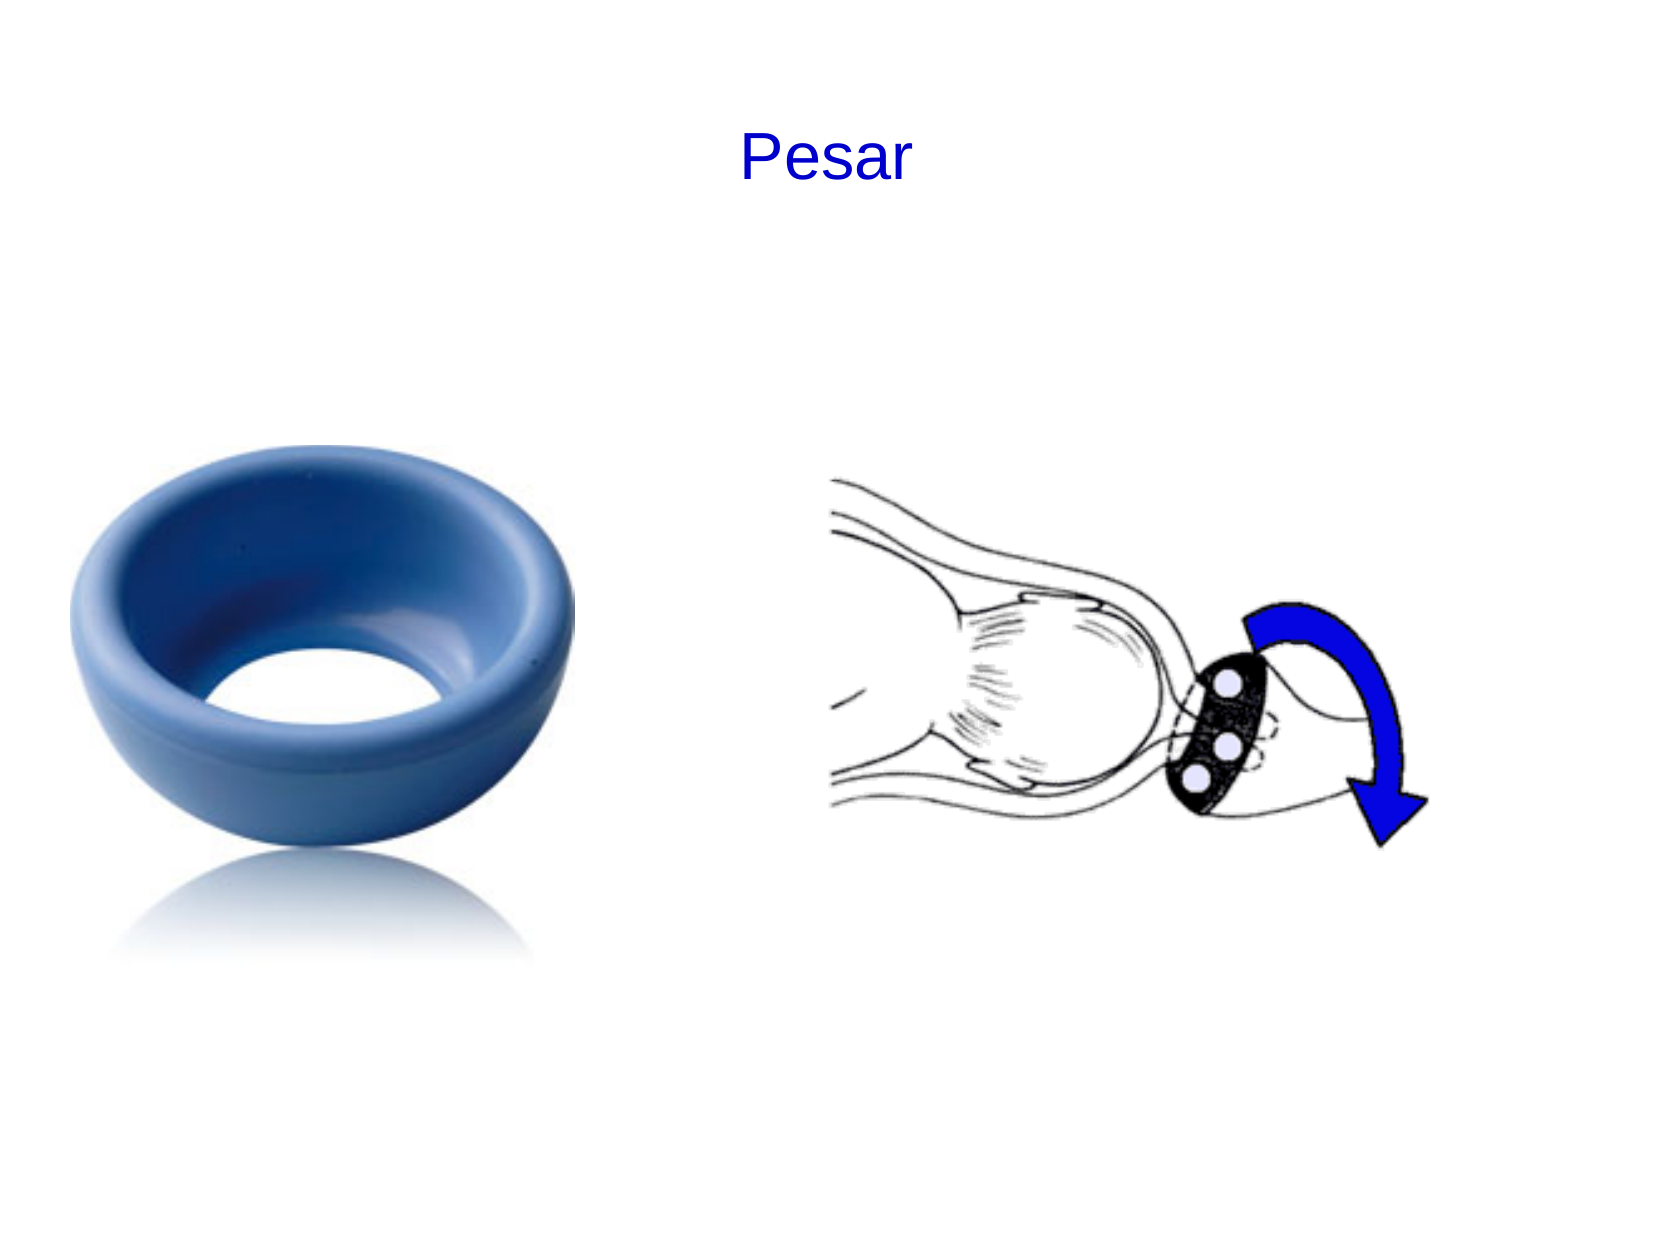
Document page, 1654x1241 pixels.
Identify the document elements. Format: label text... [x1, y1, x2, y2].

title Pesar [82, 49, 1571, 257]
picture [820, 475, 1442, 851]
picture [70, 445, 575, 970]
